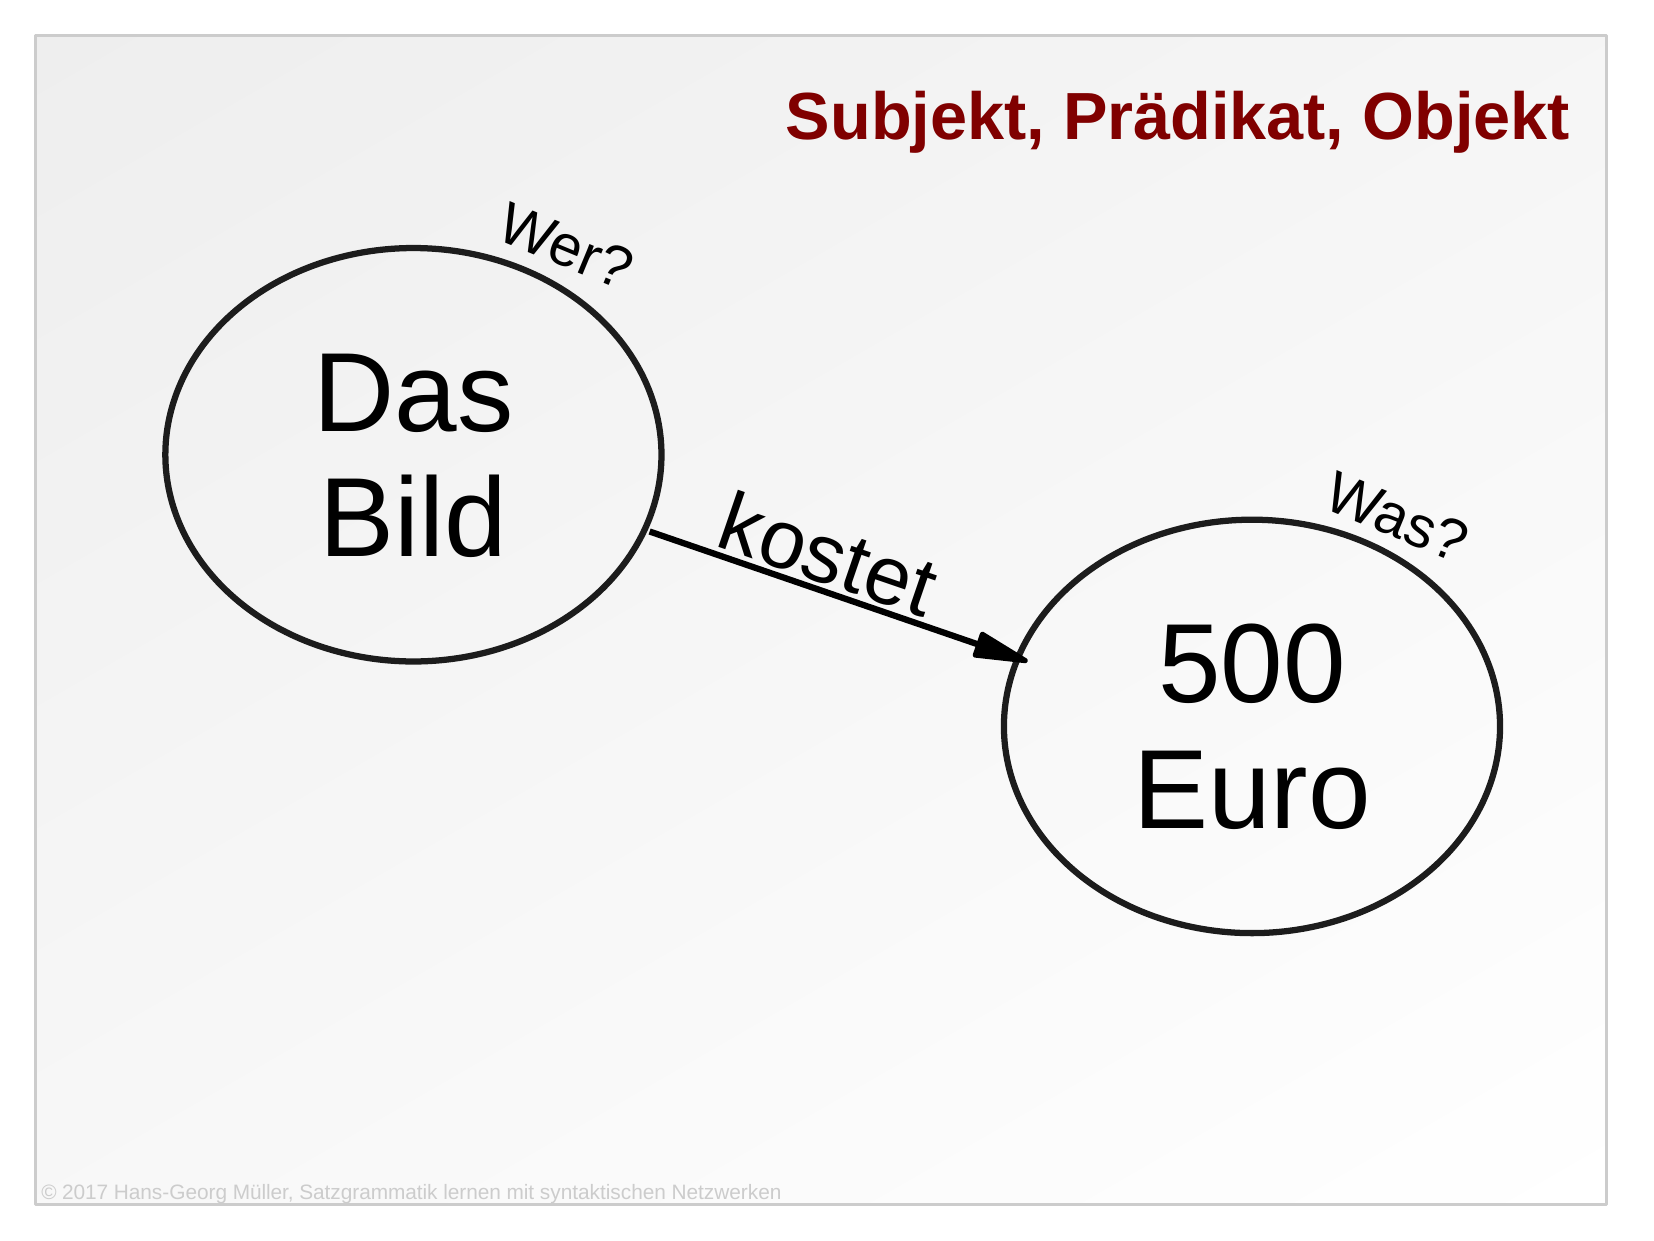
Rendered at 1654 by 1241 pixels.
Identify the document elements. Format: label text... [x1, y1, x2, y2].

text_box Das Bild [165, 248, 662, 662]
title Subjekt, Prädikat, Objekt [82, 67, 1571, 166]
text_box Wer? [472, 177, 668, 322]
text_box Was? [1299, 446, 1522, 601]
text_box 500 Euro [1003, 519, 1501, 934]
